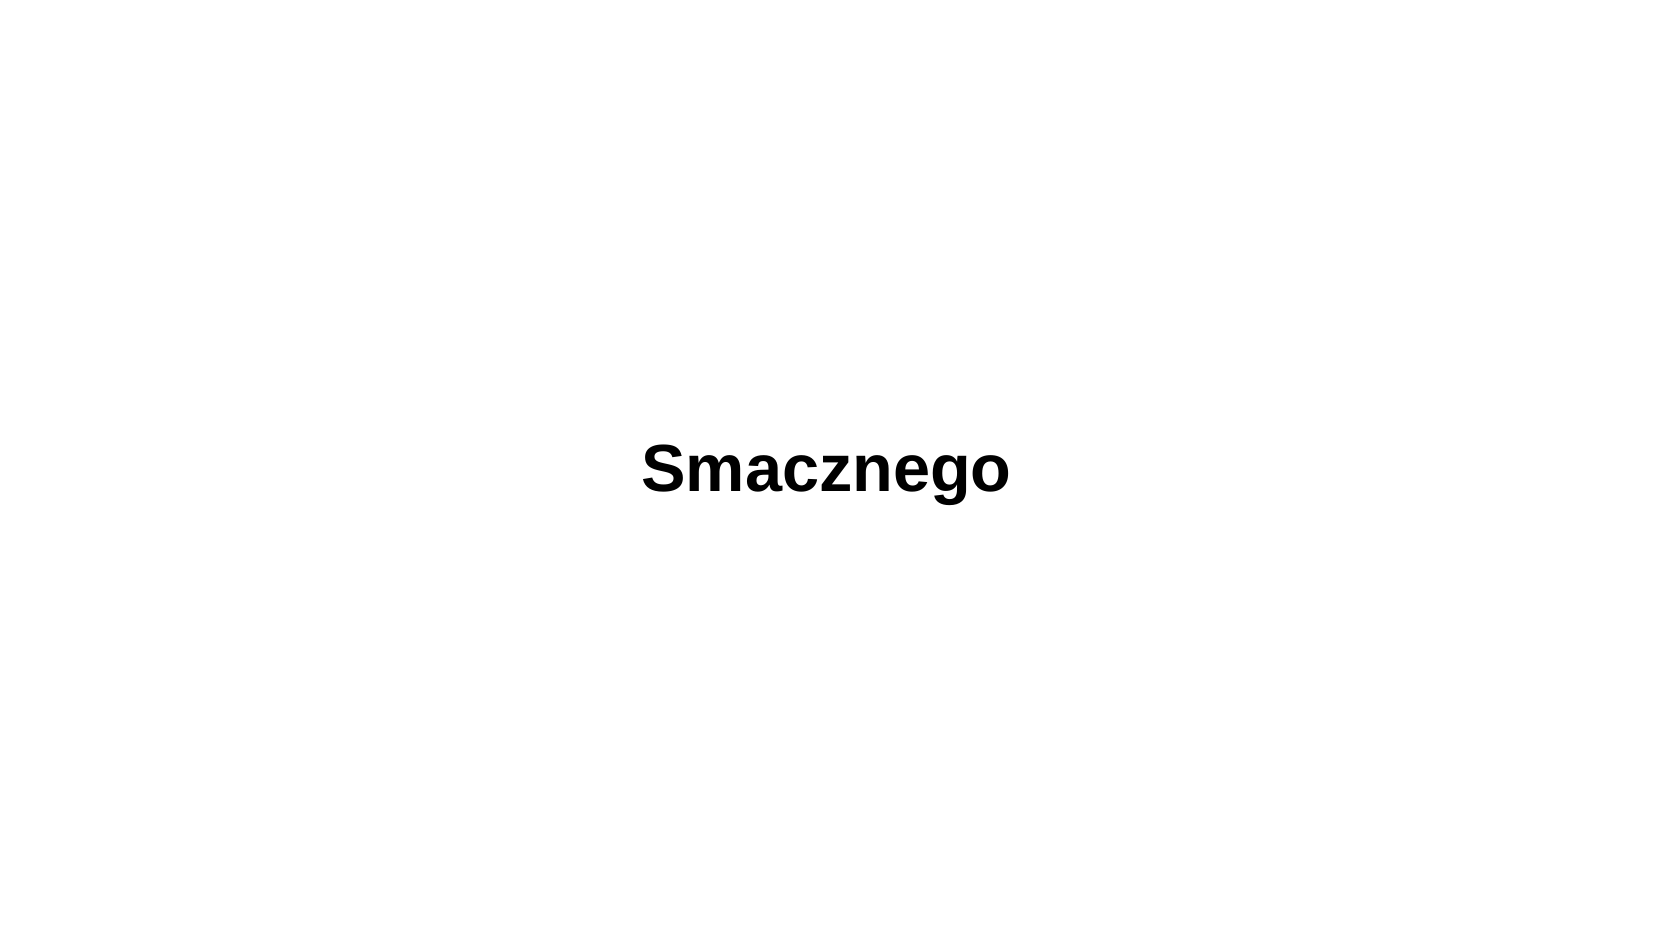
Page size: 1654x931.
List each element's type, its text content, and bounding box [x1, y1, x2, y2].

subtitle Smacznego [82, 105, 1571, 826]
